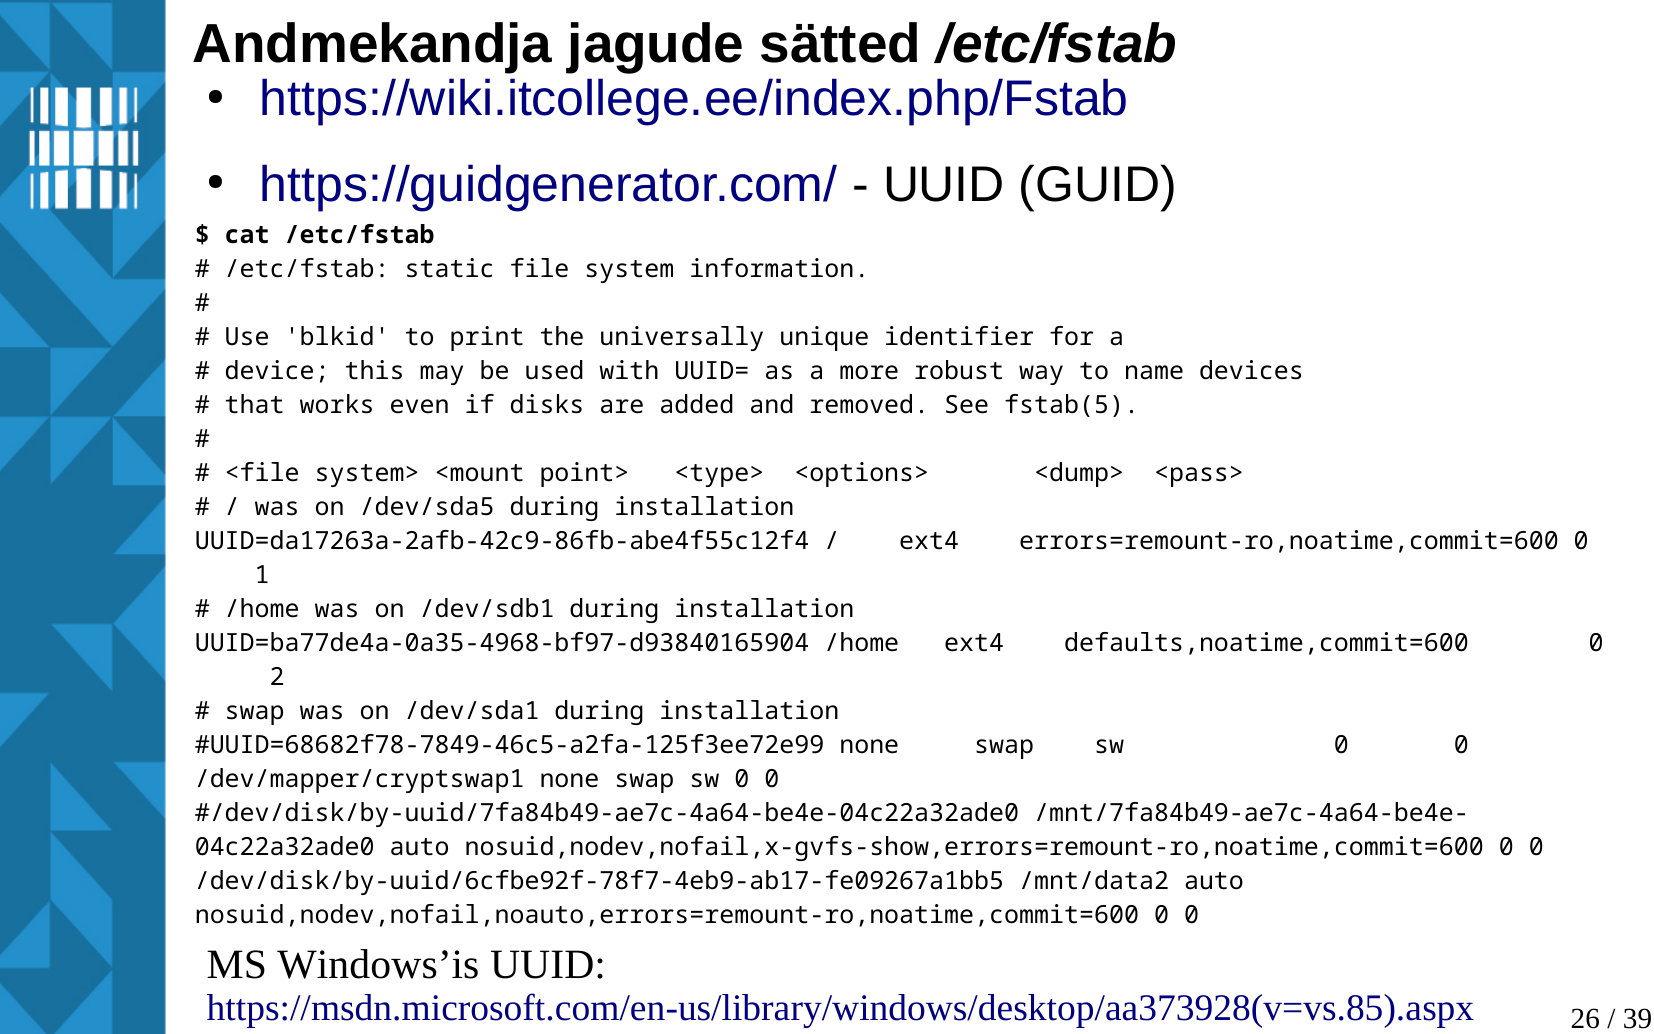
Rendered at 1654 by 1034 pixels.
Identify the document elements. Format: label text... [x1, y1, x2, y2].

text_box $ cat /etc/fstab # /etc/fstab: static file system information. # # Use 'blkid' to print the universally unique identifier for a # device; this may be used with UUID= as a more robust way to name devices # that works even if disks are added and removed. See fstab(5). # # <file system> <mount point> <type> <options> <dump> <pass> # / was on /dev/sda5 during installation UUID=da17263a-2afb-42c9-86fb-abe4f55c12f4 / ext4 errors=remount-ro,noatime,commit=600 0 1 # /home was on /dev/sdb1 during installation UUID=ba77de4a-0a35-4968-bf97-d93840165904 /home ext4 defaults,noatime,commit=600 0 2 # swap was on /dev/sda1 during installation #UUID=68682f78-7849-46c5-a2fa-125f3ee72e99 none swap sw 0 0 /dev/mapper/cryptswap1 none swap sw 0 0 #/dev/disk/by-uuid/7fa84b49-ae7c-4a64-be4e-04c22a32ade0 /mnt/7fa84b49-ae7c-4a64-be4e-04c22a32ade0 auto nosuid,nodev,nofail,x-gvfs-show,errors=remount-ro,noatime,commit=600 0 0 /dev/disk/by-uuid/6cfbe92f-78f7-4eb9-ab17-fe09267a1bb5 /mnt/data2 auto nosuid,nodev,nofail,noauto,errors=remount-ro,noatime,commit=600 0 0 [194, 216, 1625, 931]
text_box MS Windows’is UUID: https://msdn.microsoft.com/en-us/library/windows/desktop/aa373928(v=vs.85).aspx [206, 940, 1595, 1029]
title Andmekandja jagude sätted /etc/fstab [192, 3, 1477, 70]
list https://wiki.itcollege.ee/index.php/Fstab https://guidgenerator.com/ - UUID (GUID) [188, 70, 1536, 248]
